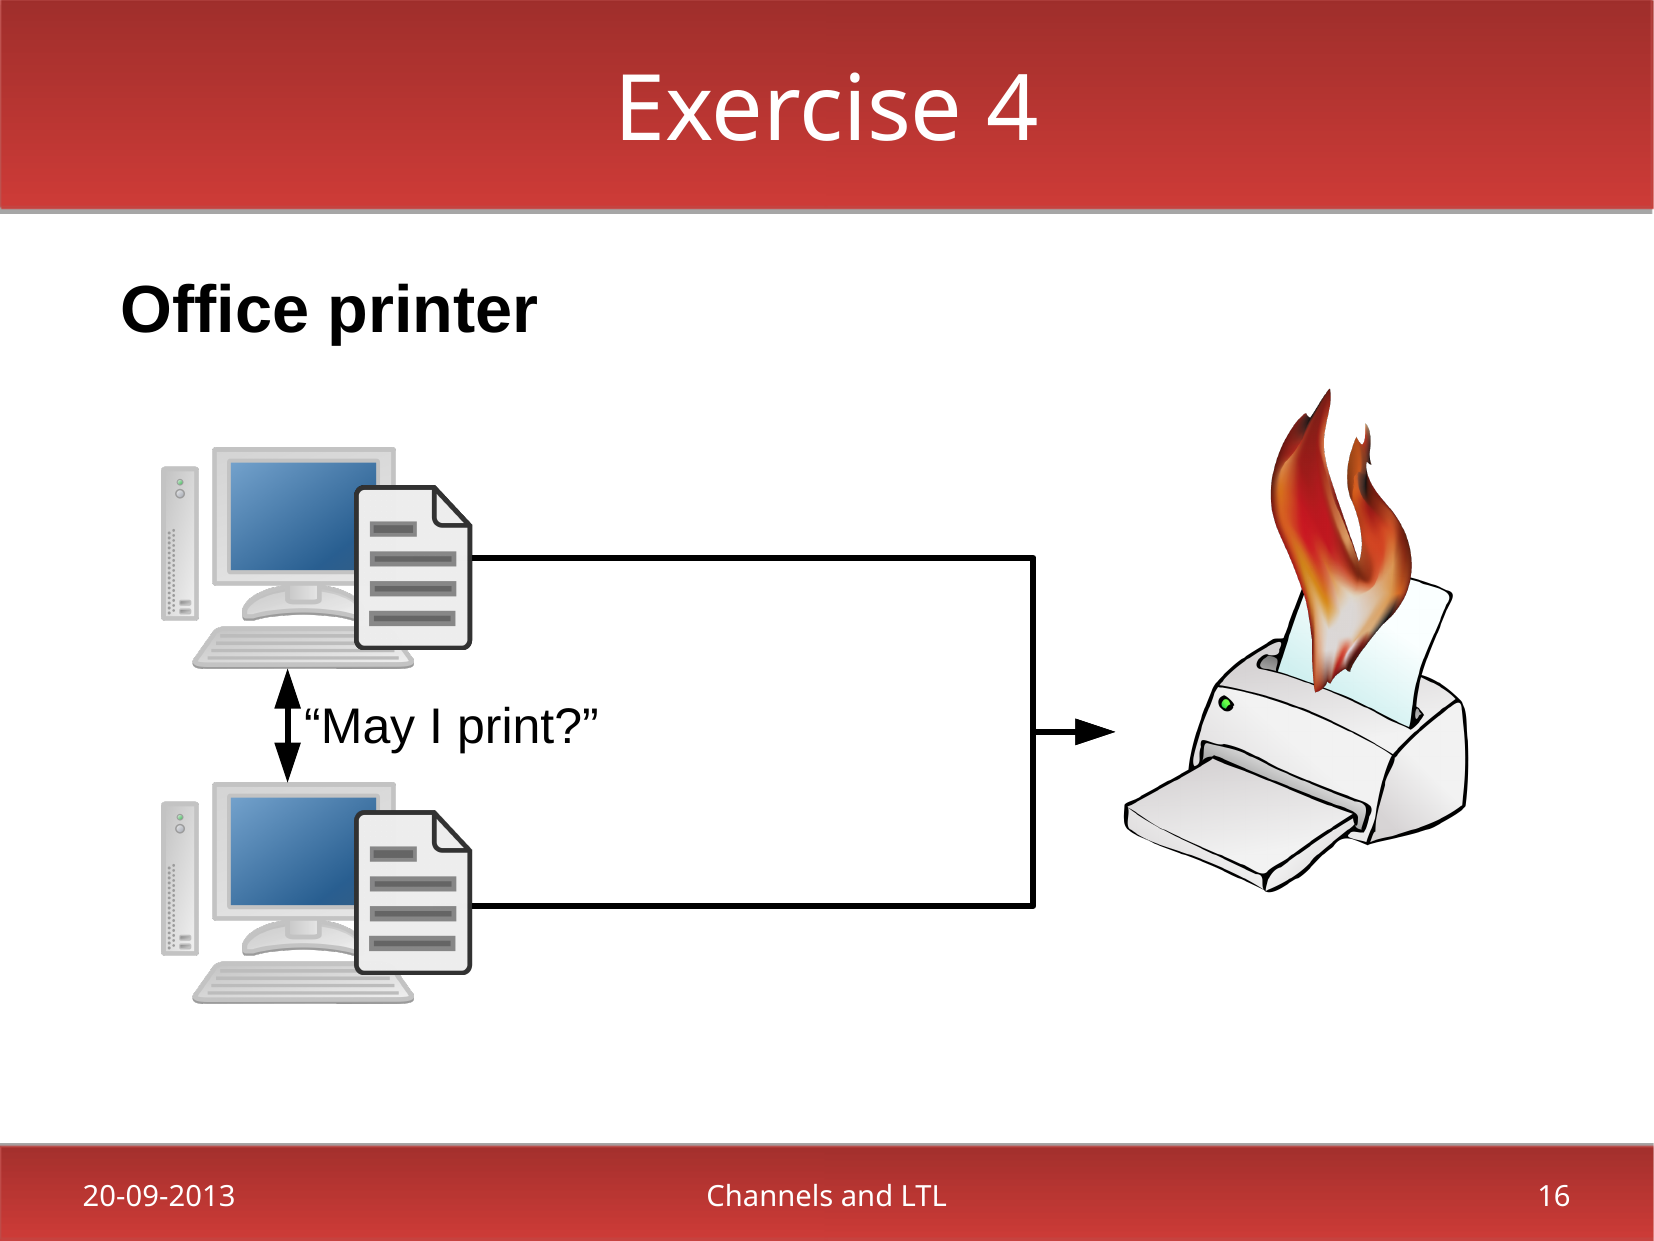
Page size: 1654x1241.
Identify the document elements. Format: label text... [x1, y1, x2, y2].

picture [0, 1143, 1654, 1241]
text_box “May I print?” [289, 690, 615, 762]
title Exercise 4 [59, 31, 1595, 178]
picture [161, 782, 473, 1004]
picture [1115, 383, 1506, 928]
picture [0, 0, 1654, 214]
picture [161, 447, 473, 669]
text_box Office printer [105, 264, 556, 354]
